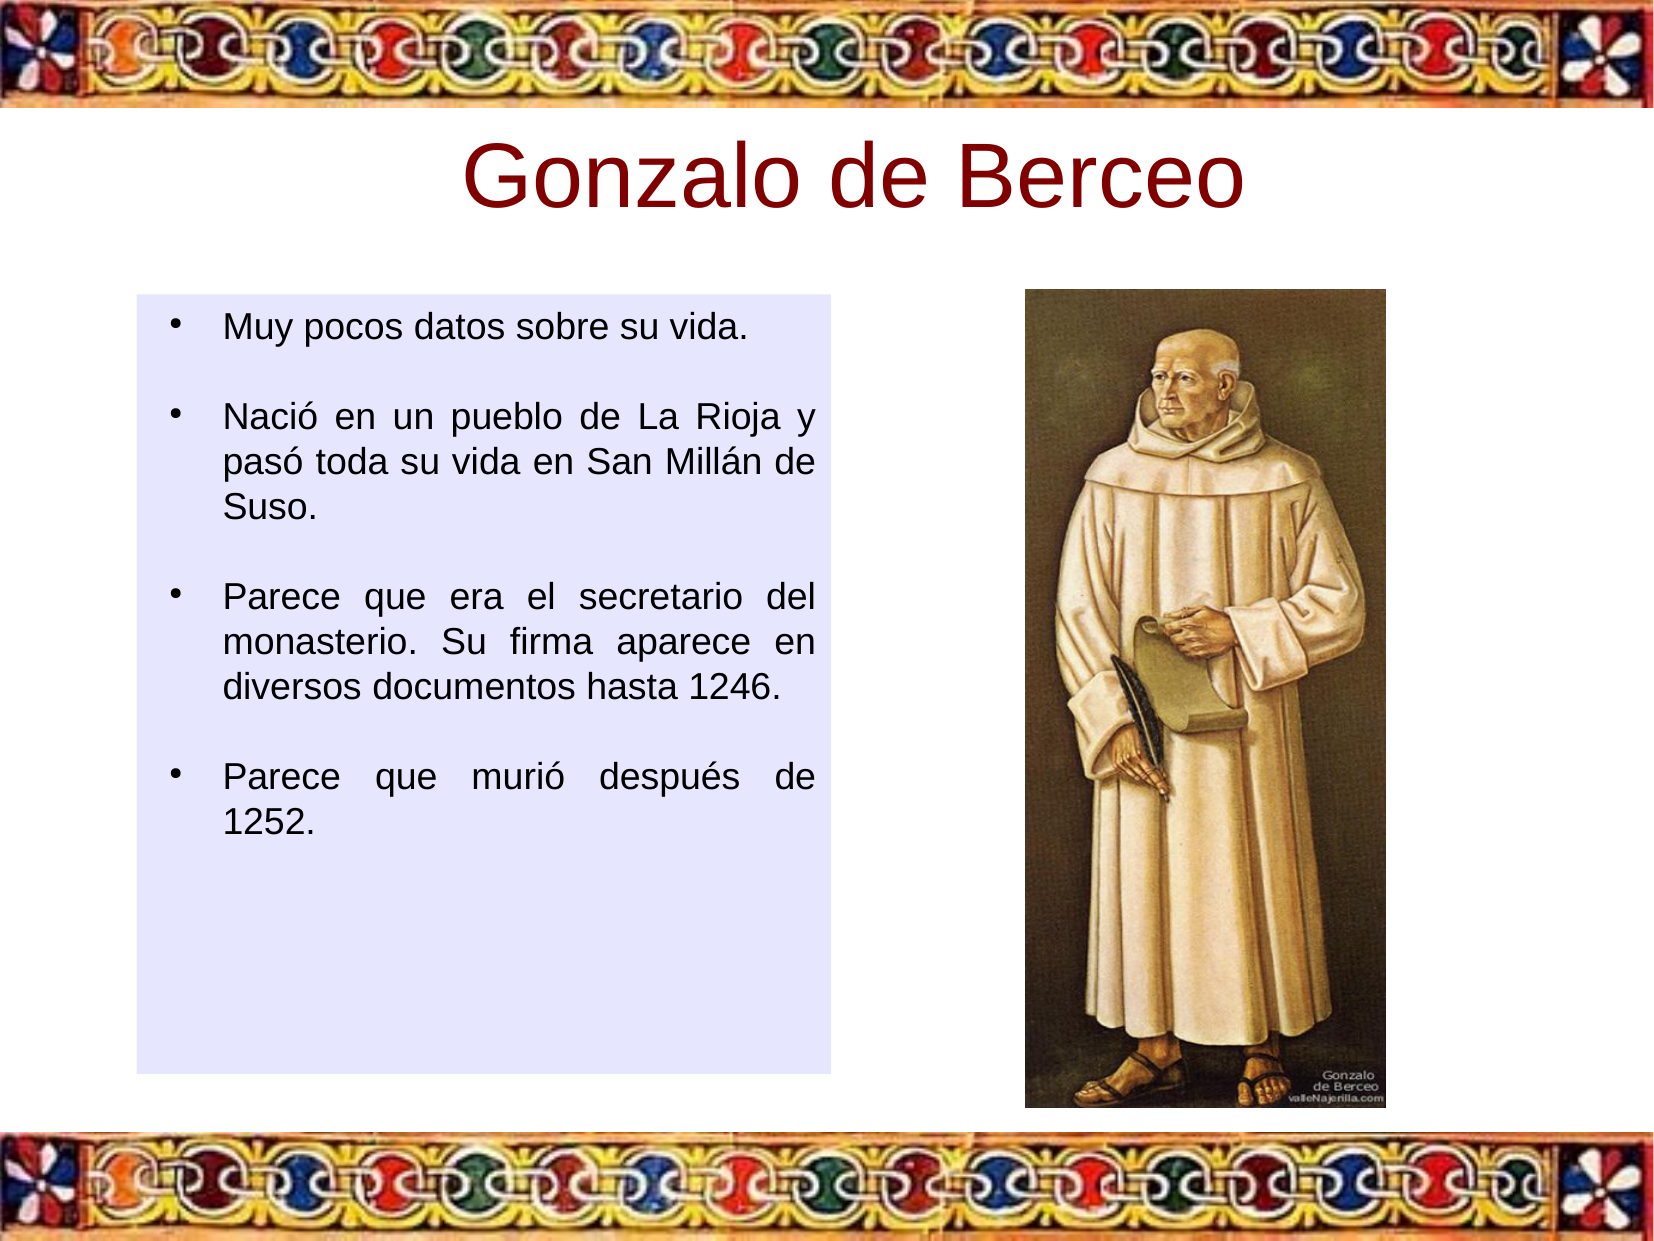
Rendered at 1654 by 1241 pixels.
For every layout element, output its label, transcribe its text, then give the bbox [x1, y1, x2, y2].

picture [0, 1132, 1654, 1241]
picture [840, 289, 1571, 1108]
picture [0, 0, 1654, 108]
title Gonzalo de Berceo [196, 108, 1512, 292]
list Muy pocos datos sobre su vida. Nació en un pueblo de La Rioja y pasó toda su vida en San Millán de Suso. Parece que era el secretario del monasterio. Su firma aparece en diversos documentos hasta 1246. Parece que murió después de 1252. [136, 294, 831, 1074]
